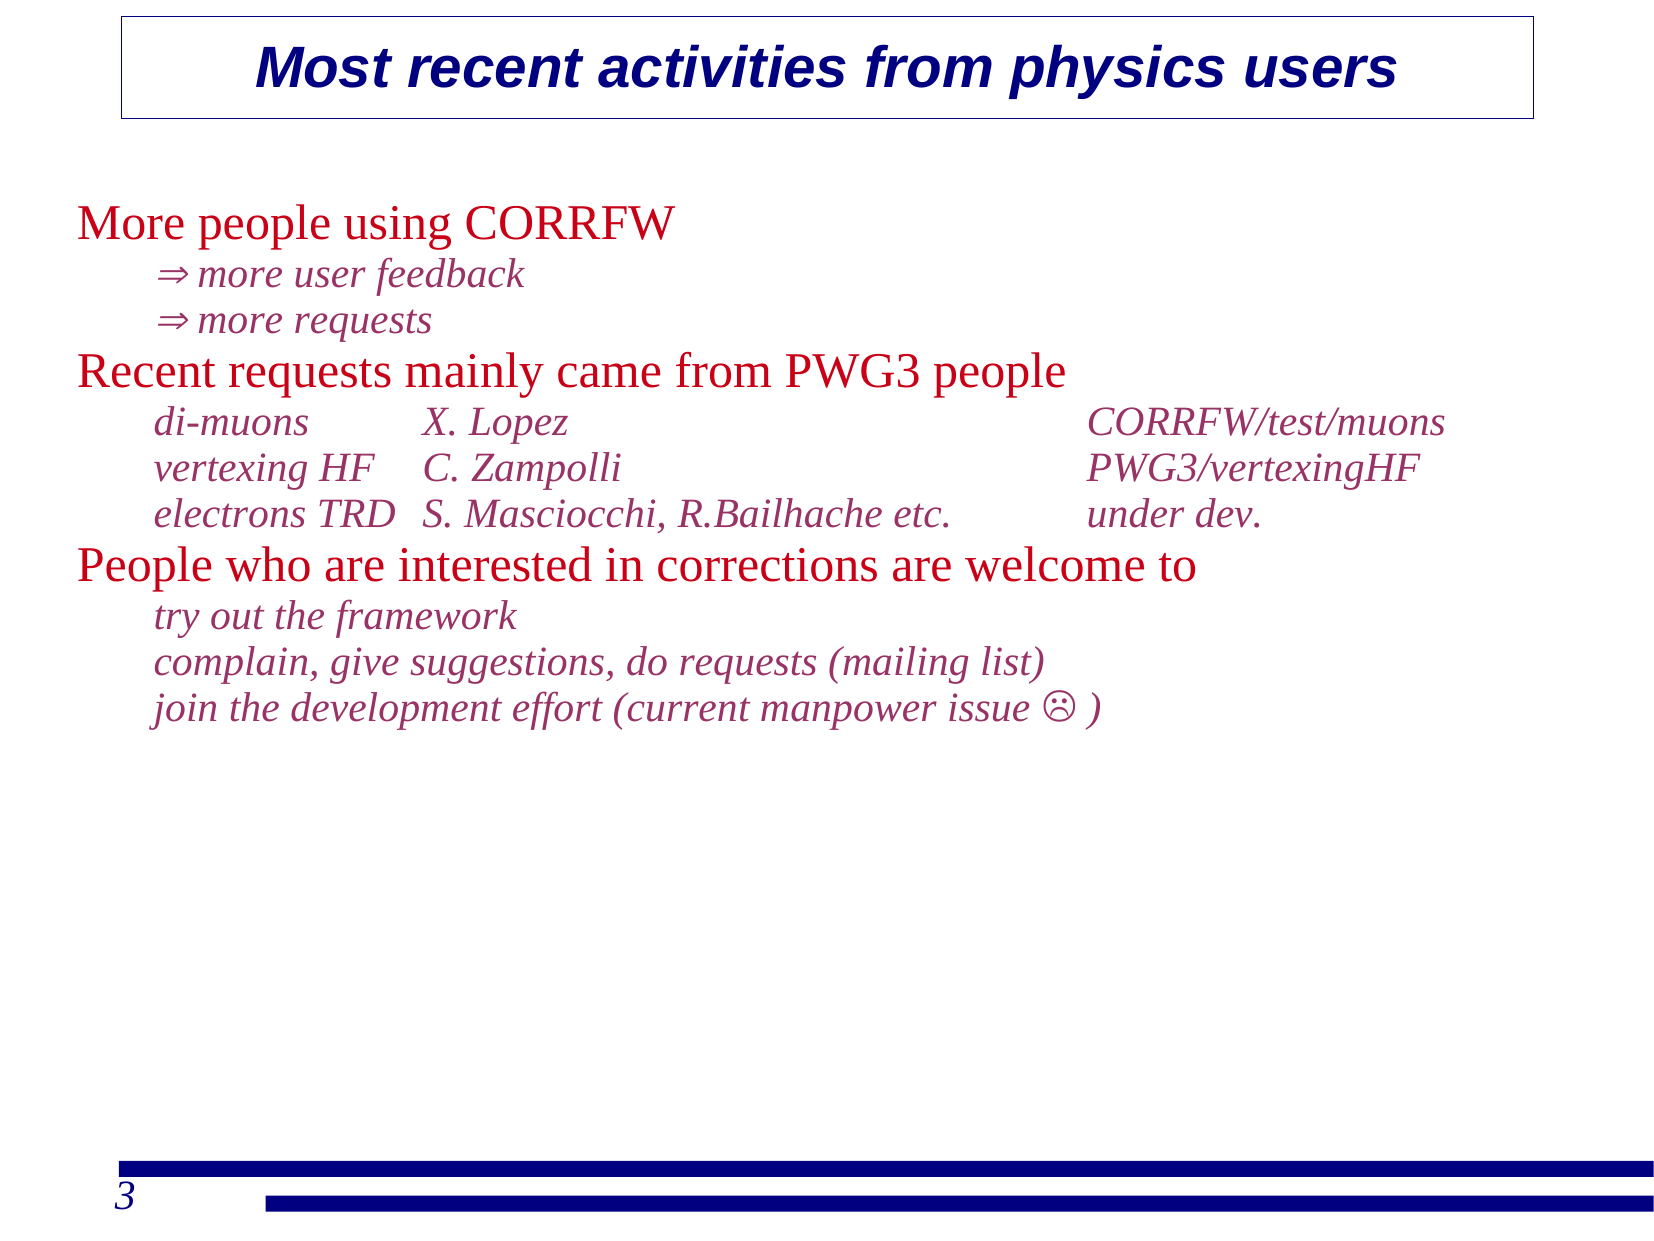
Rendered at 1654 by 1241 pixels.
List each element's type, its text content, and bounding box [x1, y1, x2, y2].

title Most recent activities from physics users [121, 16, 1534, 119]
list More people using CORRFW ⇒ more user feedback ⇒ more requests Recent requests mainly came from PWG3 people di-muons X. Lopez CORRFW/test/muons vertexing HF C. Zampolli PWG3/vertexingHF electrons TRD S. Masciocchi, R.Bailhache etc. under dev. People who are interested in corrections are welcome to try out the framework complain, give suggestions, do requests (mailing list) join the development effort (current manpower issue ☹ ) [59, 194, 1595, 1052]
